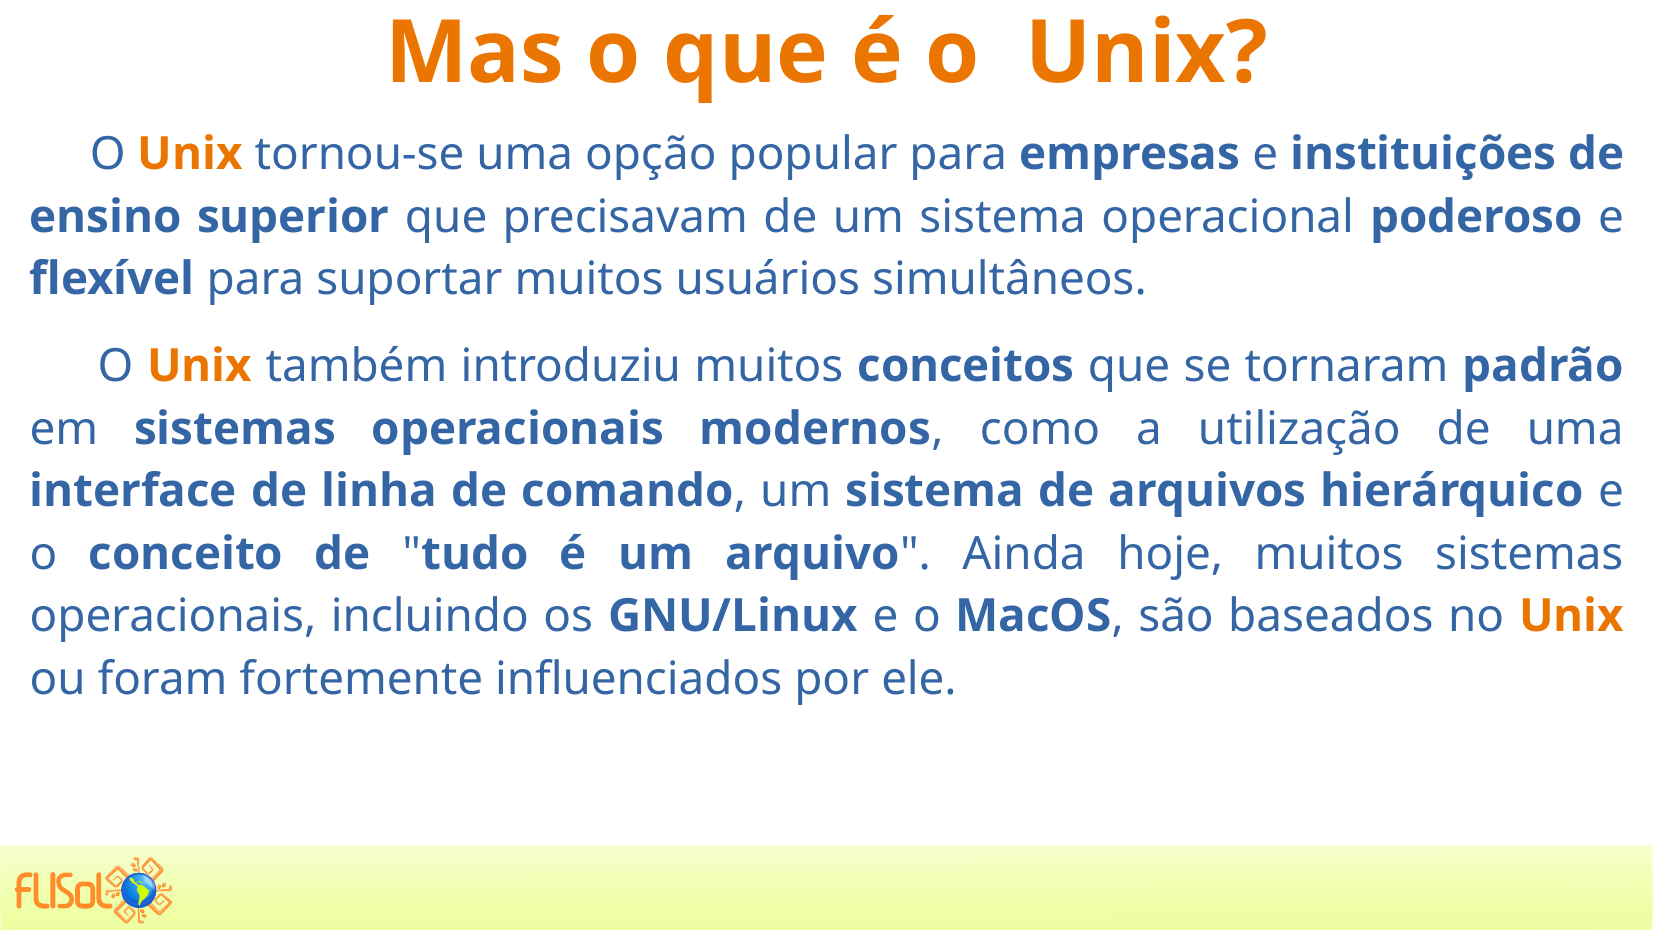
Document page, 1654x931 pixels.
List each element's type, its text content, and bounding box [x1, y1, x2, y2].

text_box O Unix tornou-se uma opção popular para empresas e instituições de ensino superior que precisavam de um sistema operacional poderoso e flexível para suportar muitos usuários simultâneos. [29, 137, 1625, 292]
text_box O Unix também introduziu muitos conceitos que se tornaram padrão em sistemas operacionais modernos, como a utilização de uma interface de linha de comando, um sistema de arquivos hierárquico e o conceito de "tudo é um arquivo". Ainda hoje, muitos sistemas operacionais, incluindo os GNU/Linux e o MacOS, são baseados no Unix ou foram fortemente influenciados por ele. [29, 365, 1625, 675]
text_box Mas o que é o Unix? [29, 0, 1625, 99]
text_box [0, 844, 1654, 931]
